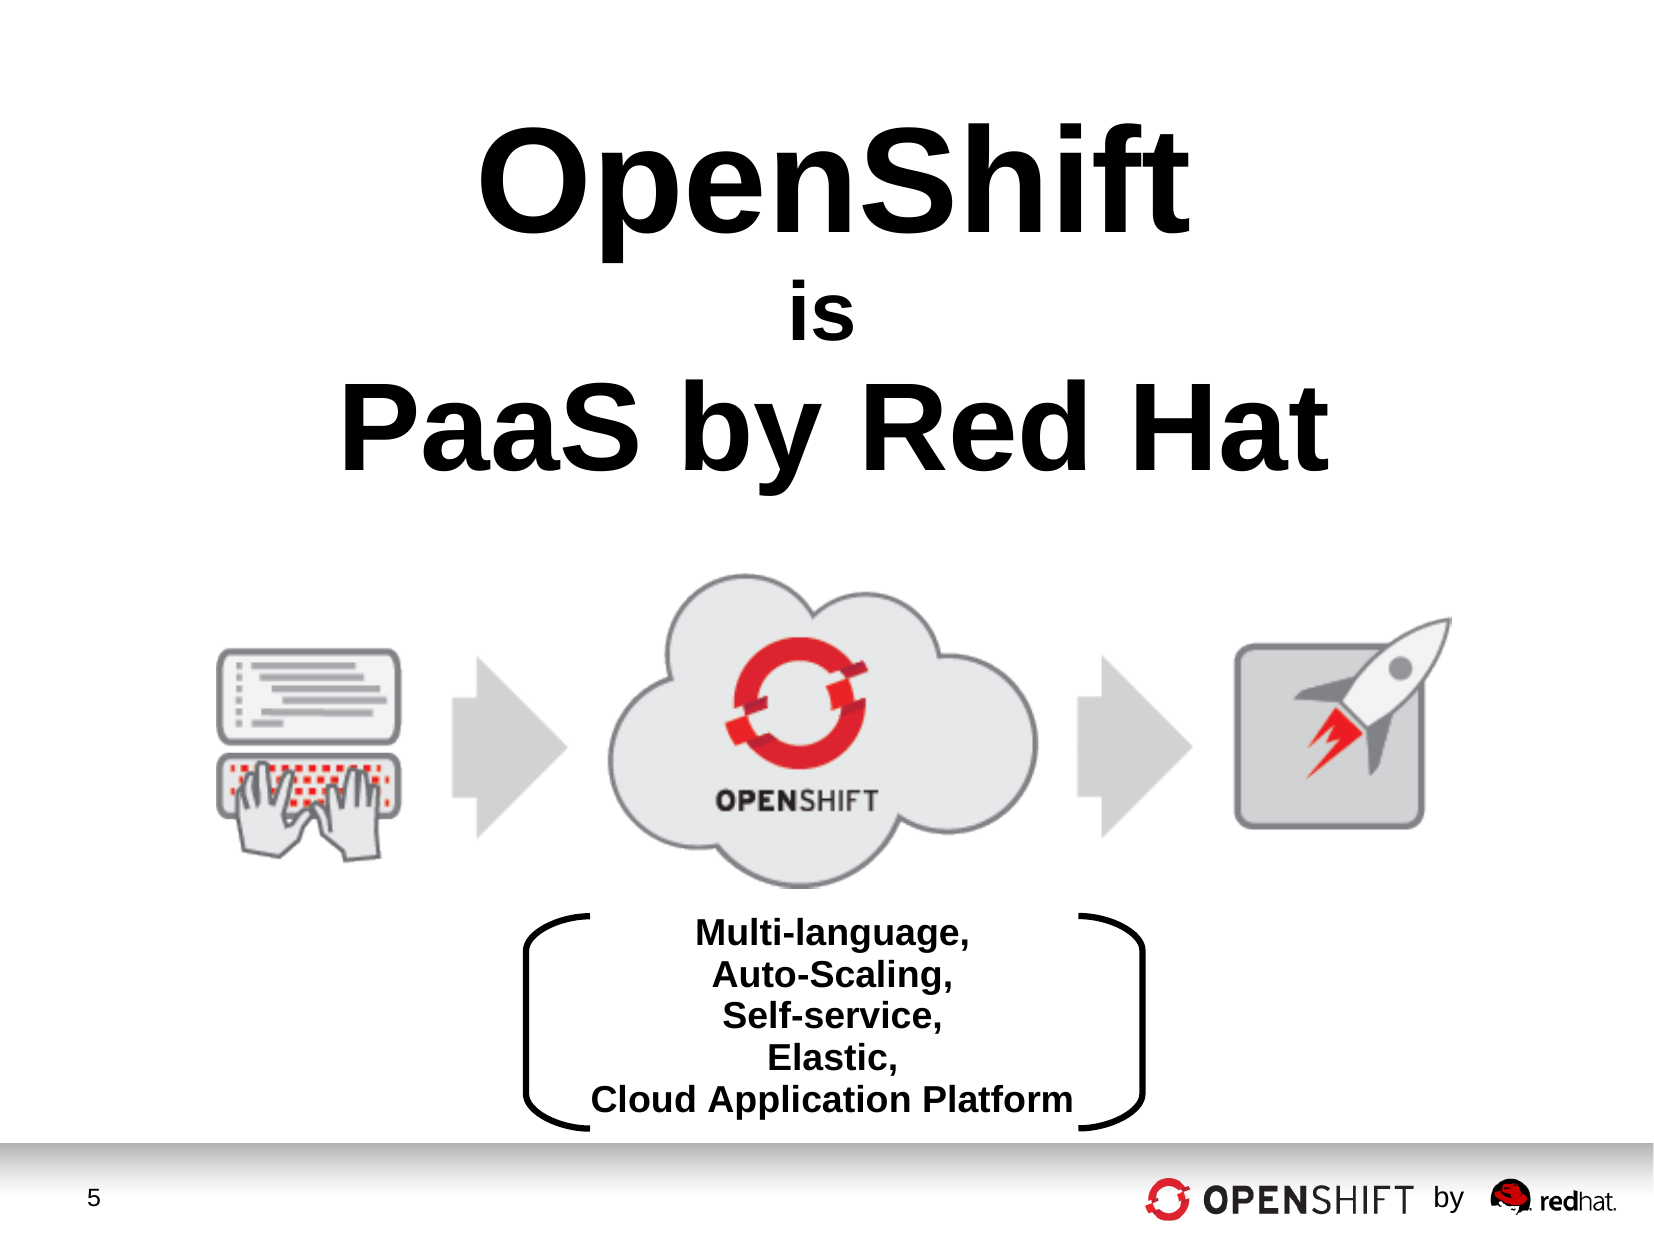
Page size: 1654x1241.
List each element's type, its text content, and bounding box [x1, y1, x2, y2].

text_box Multi-language, Auto-Scaling, Self-service, Elastic, Cloud Application Platform [539, 904, 1126, 1137]
picture [0, 1143, 1654, 1241]
picture [216, 573, 1452, 889]
title OpenShift is PaaS by Red Hat [90, 91, 1579, 506]
